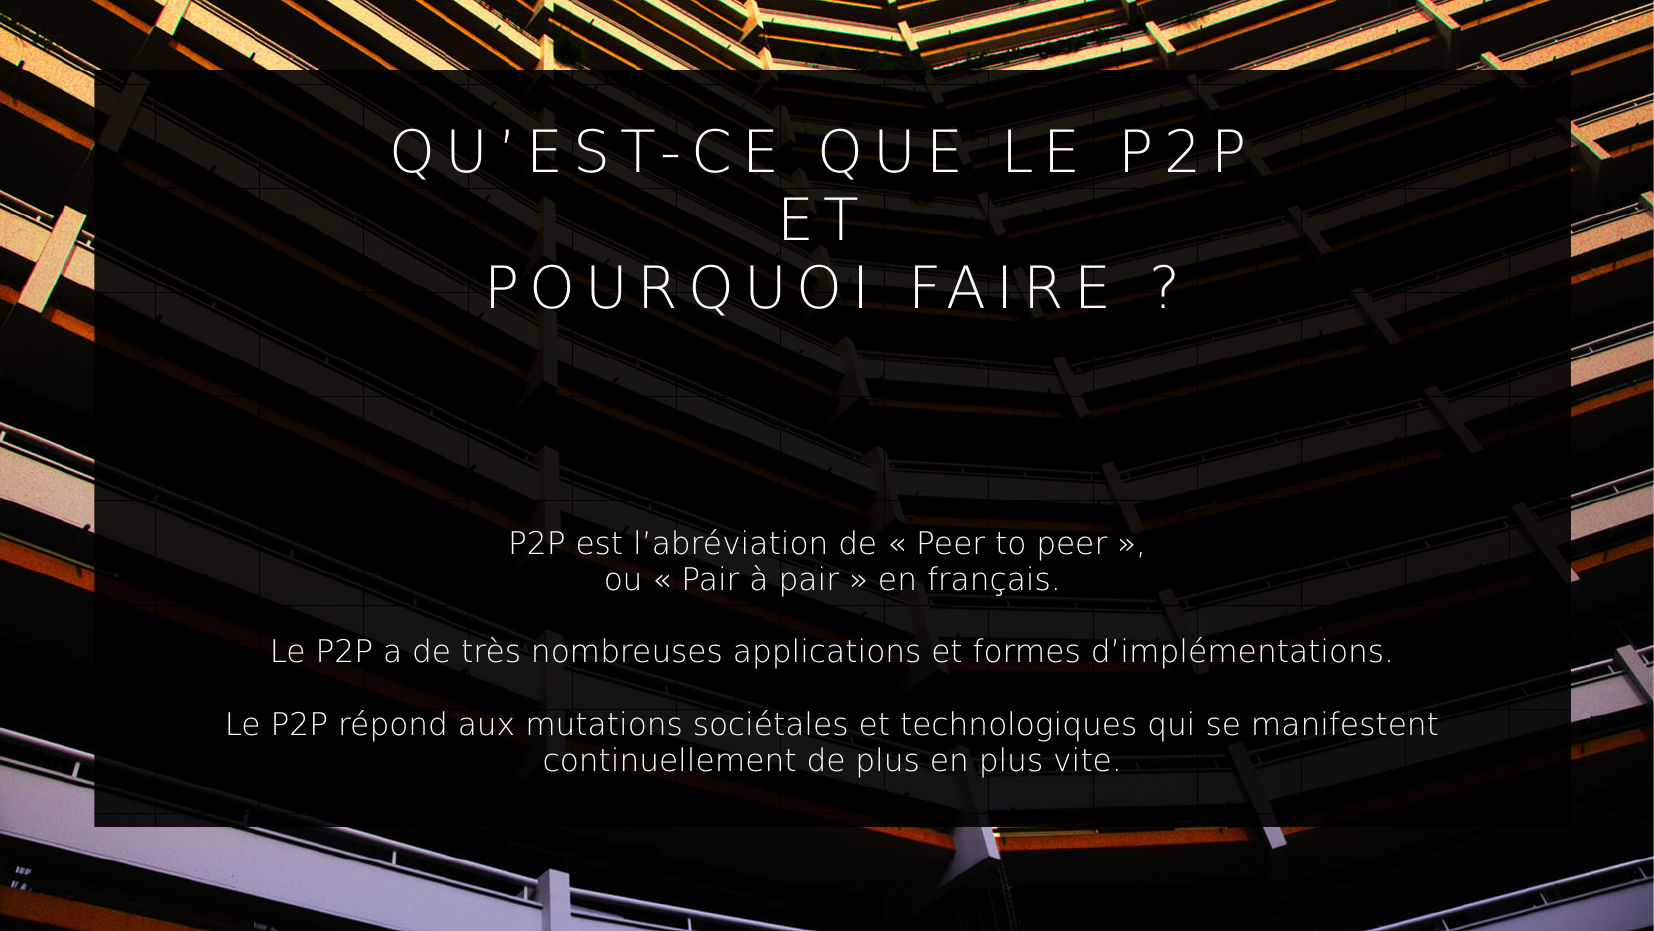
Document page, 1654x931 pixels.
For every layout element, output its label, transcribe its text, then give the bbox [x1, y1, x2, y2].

picture [0, 0, 1654, 931]
text_box QU’EST-CE QUE LE P2P ET POURQUOI FAIRE ? P2P est l’abréviation de « Peer to peer », ou « Pair à pair » en français. Le P2P a de très nombreuses applications et formes d’implémentations. Le P2P répond aux mutations sociétales et technologiques qui se manifestent continuellement de plus en plus vite. [94, 70, 1571, 827]
